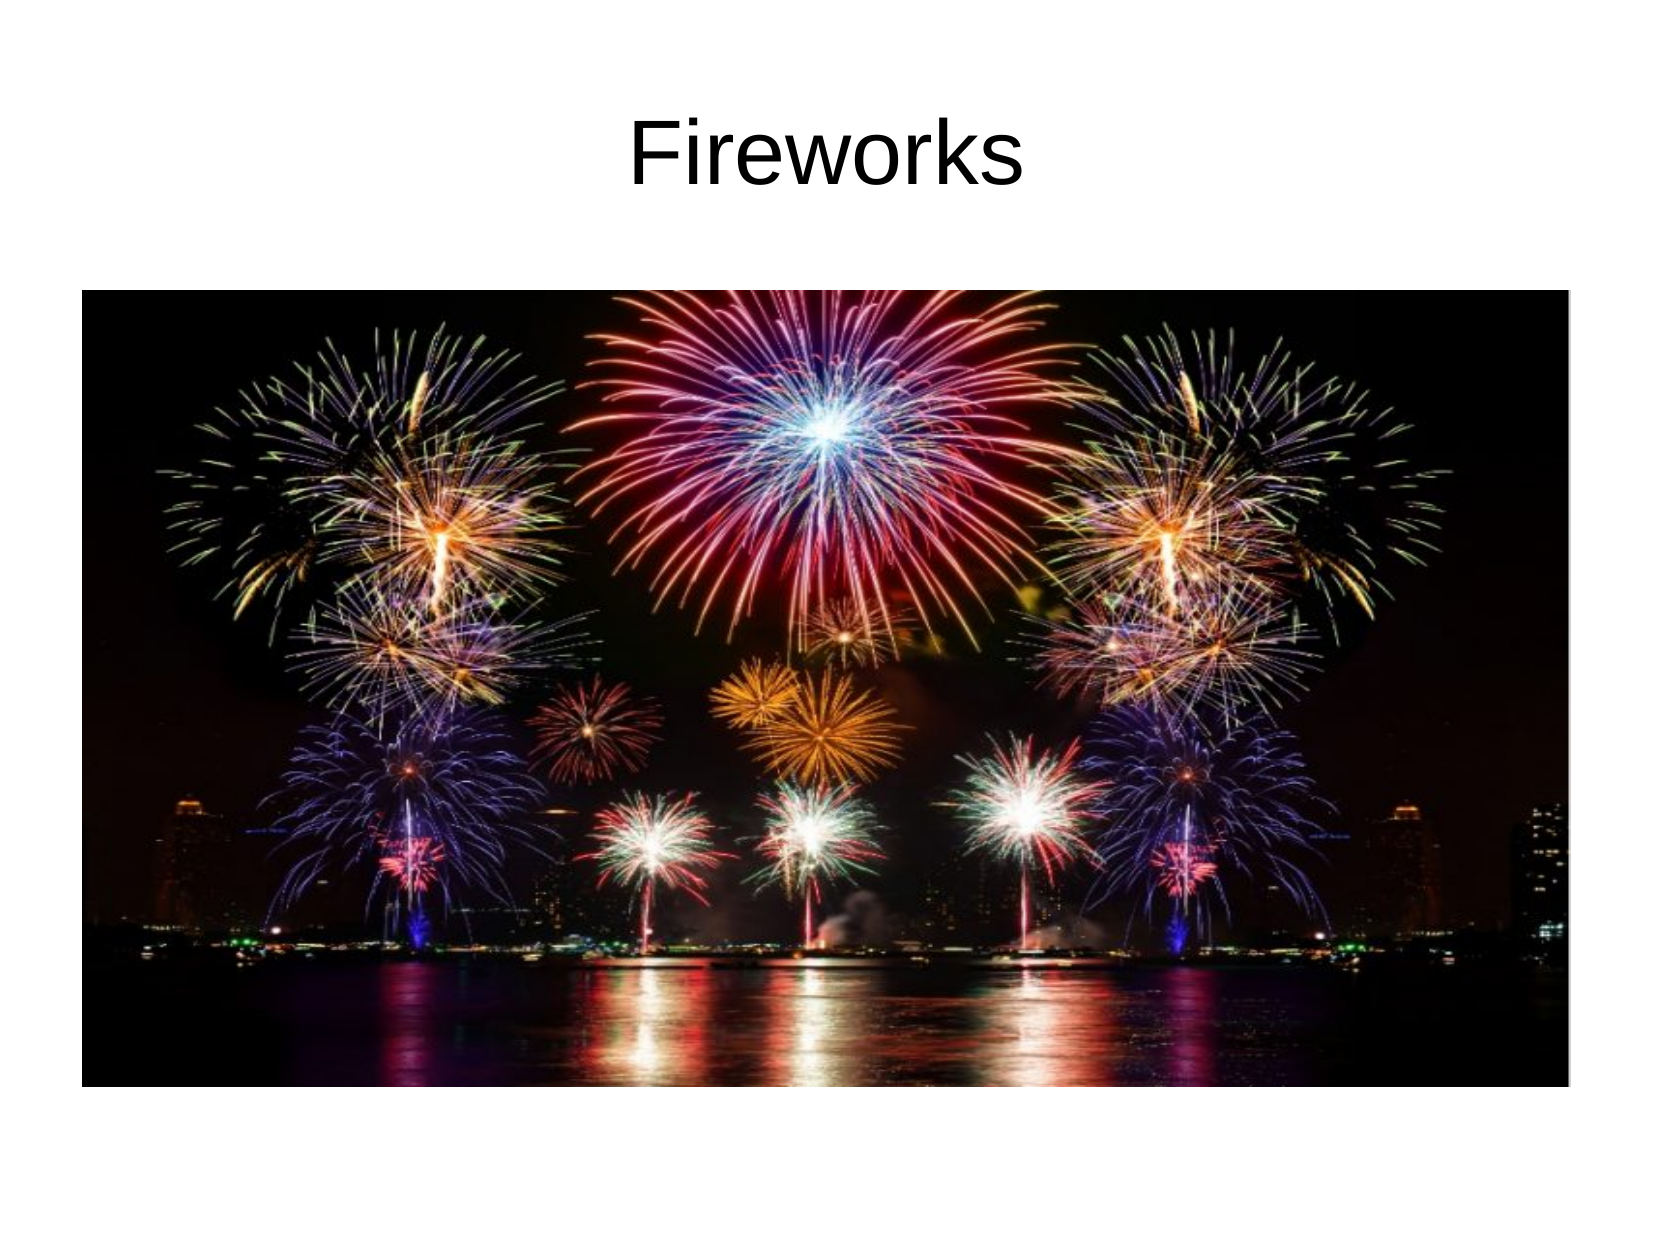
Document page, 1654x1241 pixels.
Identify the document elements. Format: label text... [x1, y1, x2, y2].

title Fireworks [82, 49, 1571, 257]
picture [82, 290, 1571, 1087]
